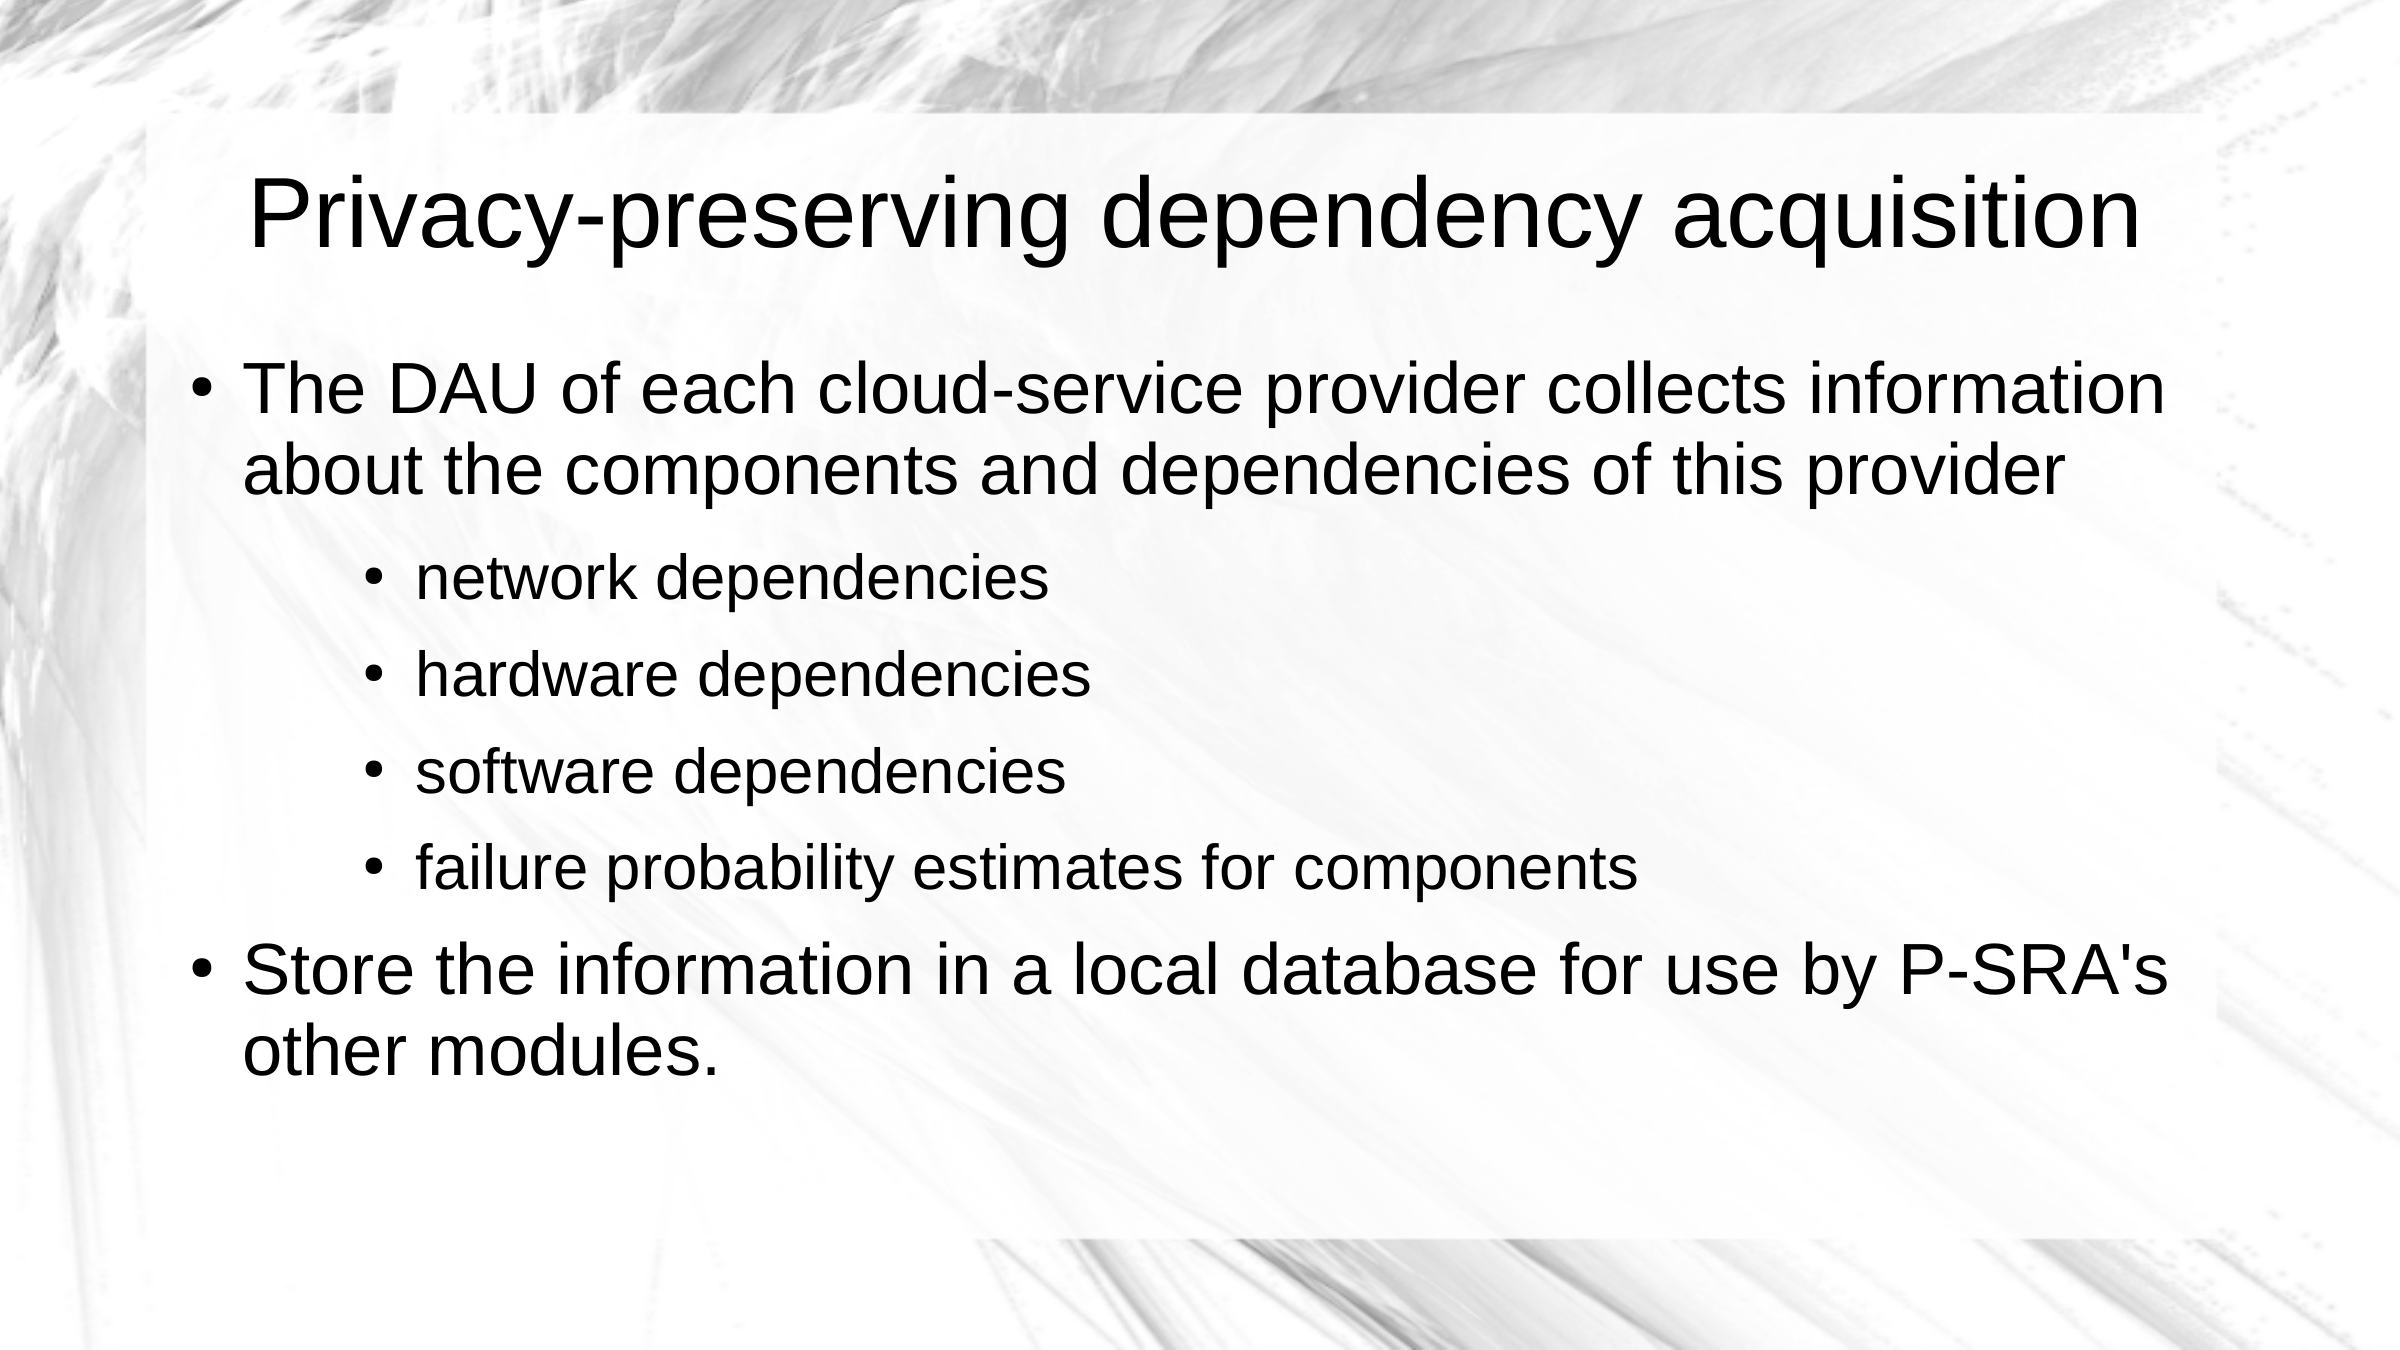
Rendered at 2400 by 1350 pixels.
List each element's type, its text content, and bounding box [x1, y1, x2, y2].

picture [0, 0, 2400, 1350]
list The DAU of each cloud-service provider collects information about the components and dependencies of this provider network dependencies hardware dependencies software dependencies failure probability estimates for components Store the information in a local database for use by P-SRA's other modules. [171, 348, 2280, 1350]
title Privacy-preserving dependency acquisition [171, 92, 2186, 335]
